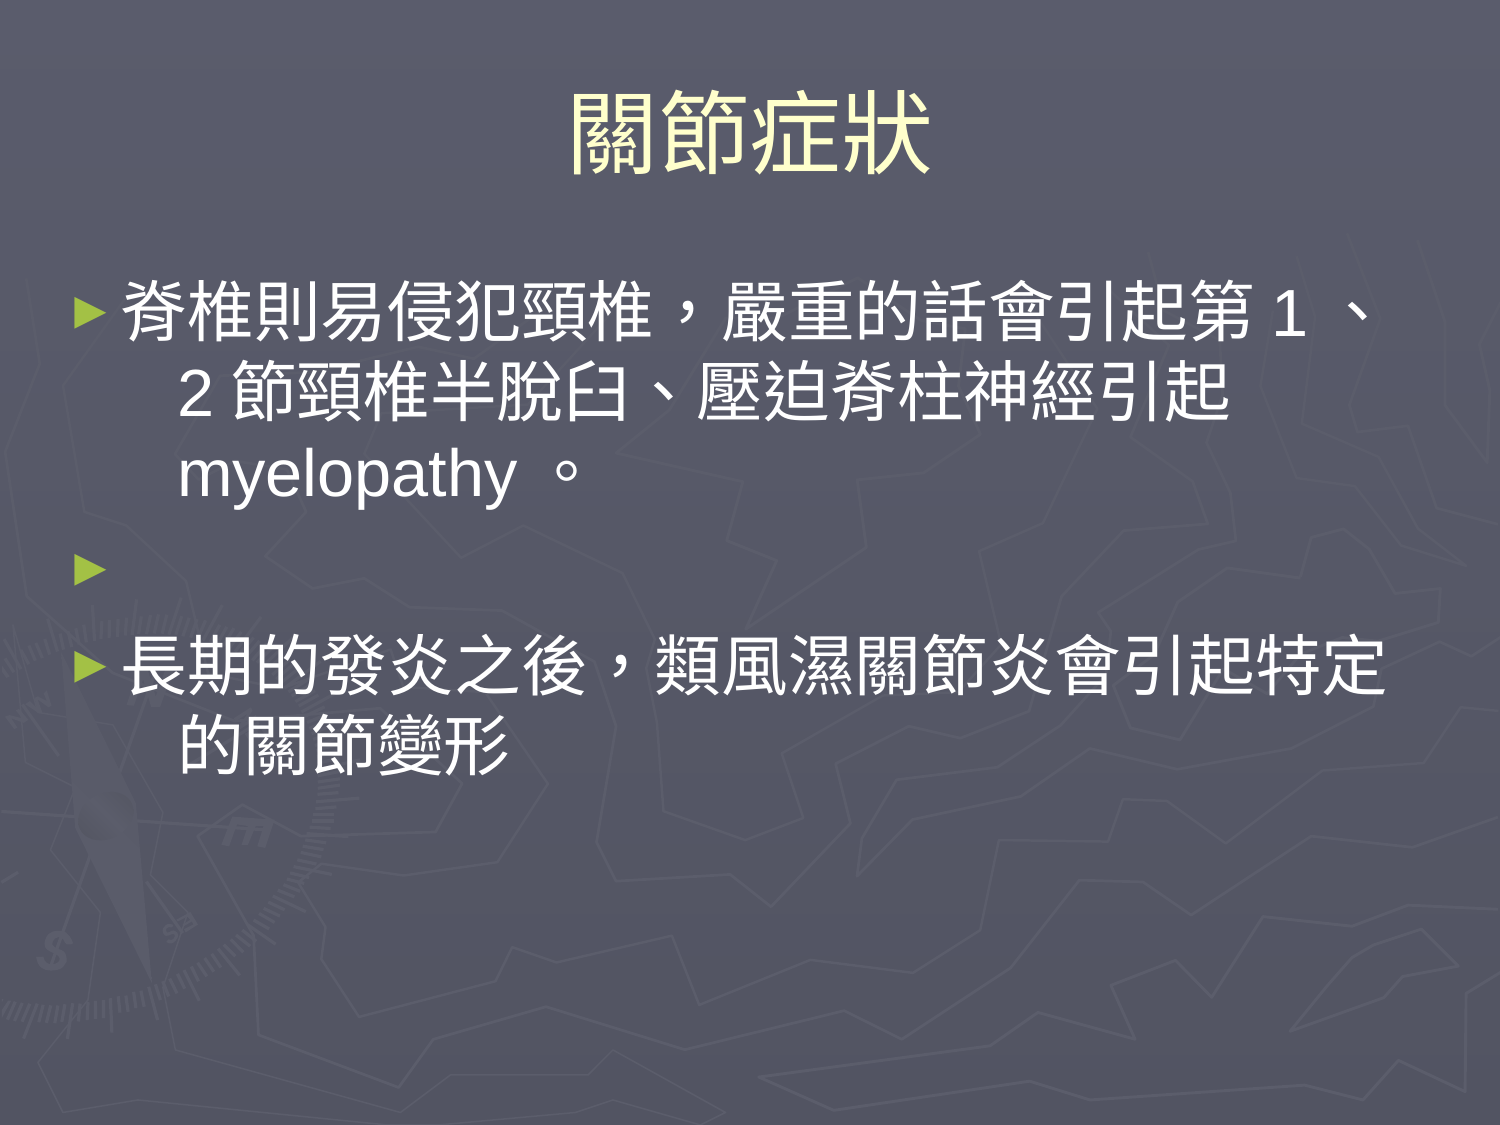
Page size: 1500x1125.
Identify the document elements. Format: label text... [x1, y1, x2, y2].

title 關節症狀 [49, 37, 1451, 225]
list 脊椎則易侵犯頸椎，嚴重的話會引起第1、2節頸椎半脫臼、壓迫脊柱神經引起myelopathy。 長期的發炎之後，類風濕關節炎會引起特定的關節變形 [49, 262, 1451, 1001]
